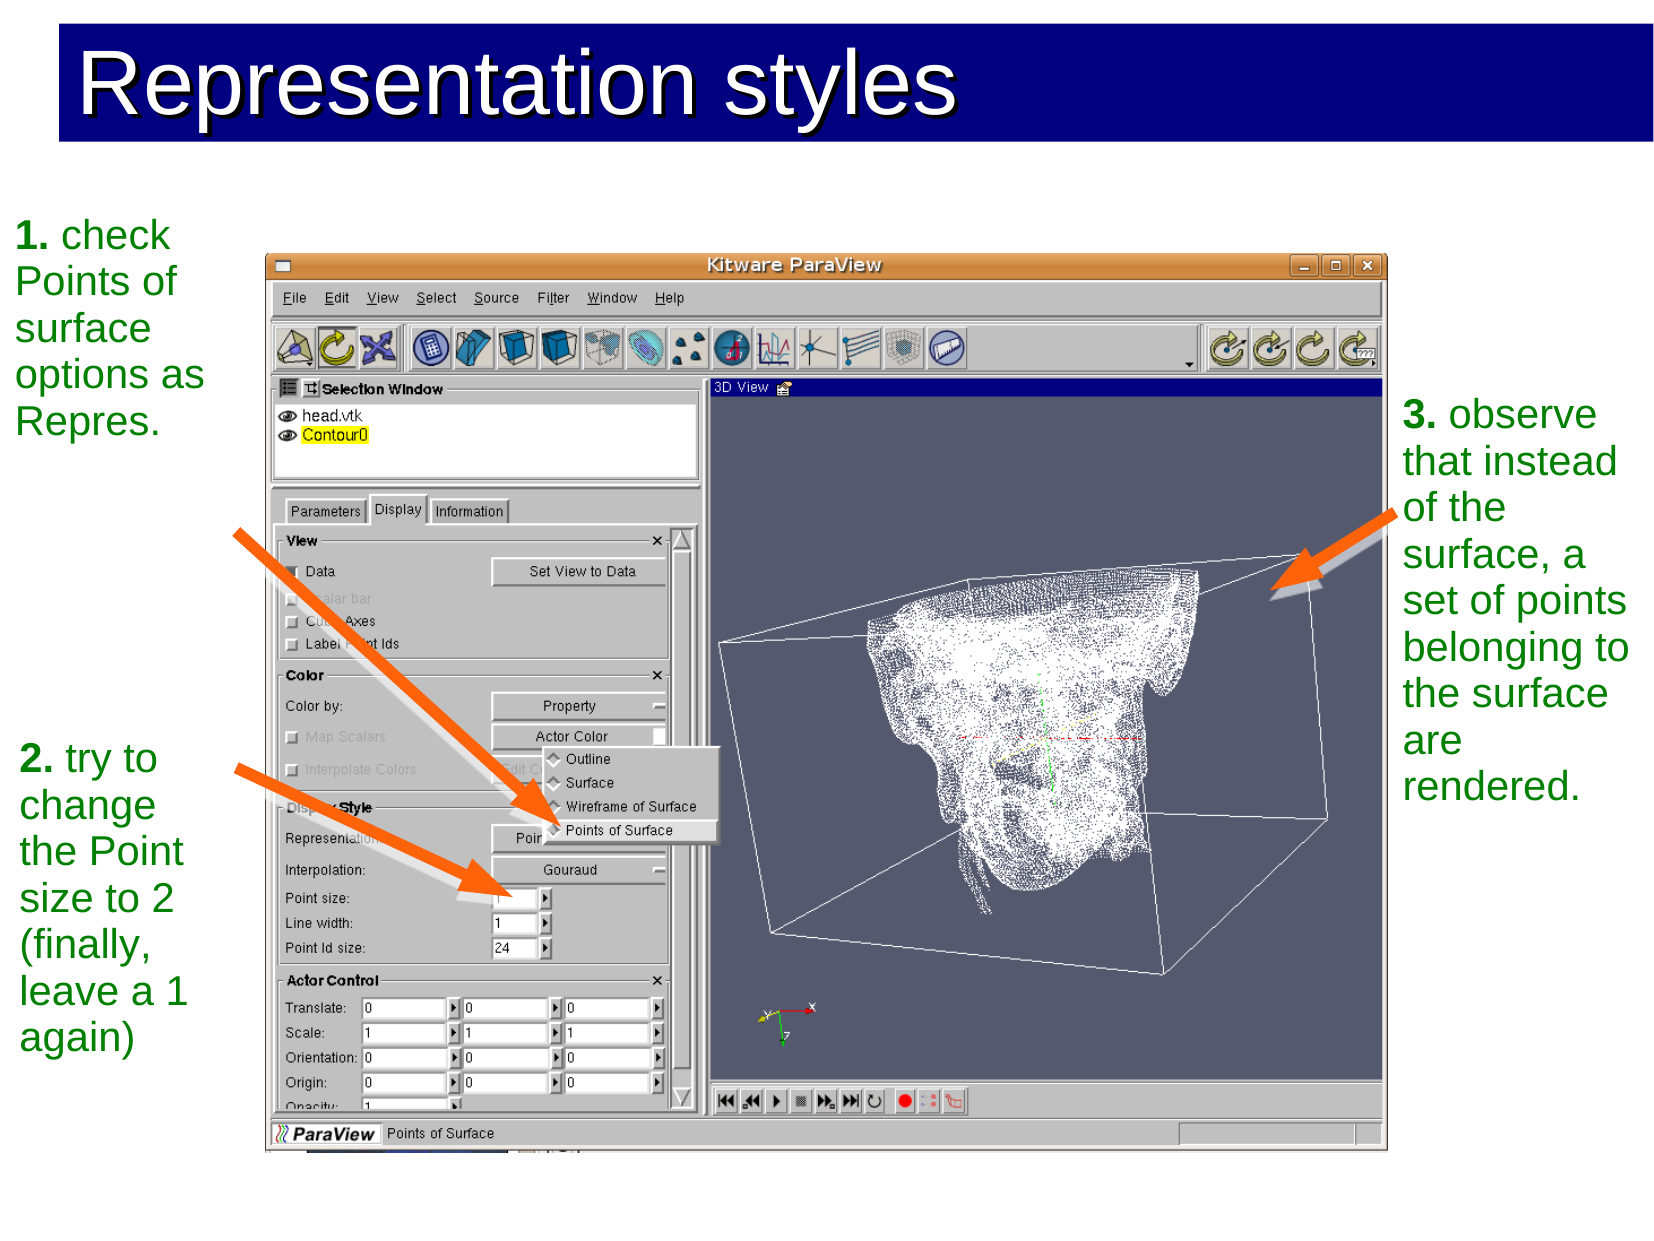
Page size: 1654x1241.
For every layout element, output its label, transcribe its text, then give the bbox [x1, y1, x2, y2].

text_box 2. try to change the Point size to 2 (finally, leave a 1 again) [4, 727, 237, 1109]
picture [265, 253, 1388, 1153]
title Representation styles [76, 23, 1565, 142]
text_box 1. check Points of surface options as Repres. [0, 203, 232, 481]
text_box 3. observe that instead of the surface, a set of points belonging to the surface are rendered. [1387, 383, 1649, 869]
